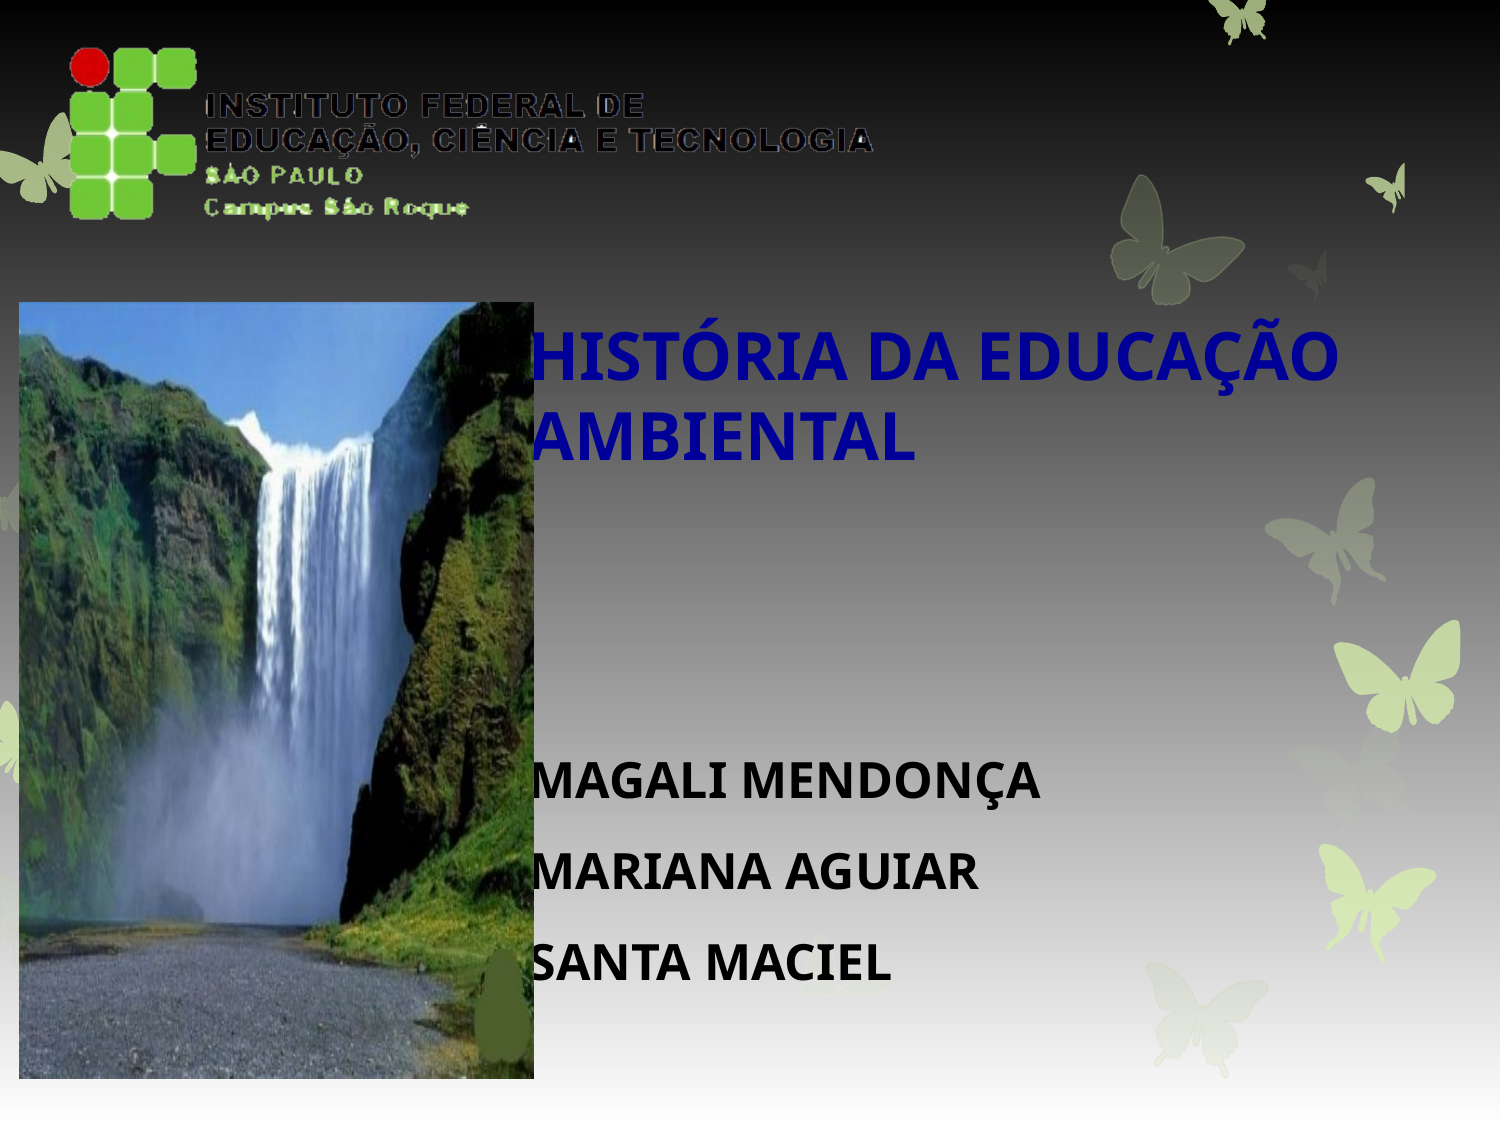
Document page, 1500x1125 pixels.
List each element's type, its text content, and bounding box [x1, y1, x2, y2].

picture [19, 302, 534, 1079]
text_box HISTÓRIA DA EDUCAÇÃO AMBIENTAL MAGALI MENDONÇA MARIANA AGUIAR SANTA MACIEL [513, 306, 1500, 1125]
picture [64, 42, 881, 226]
